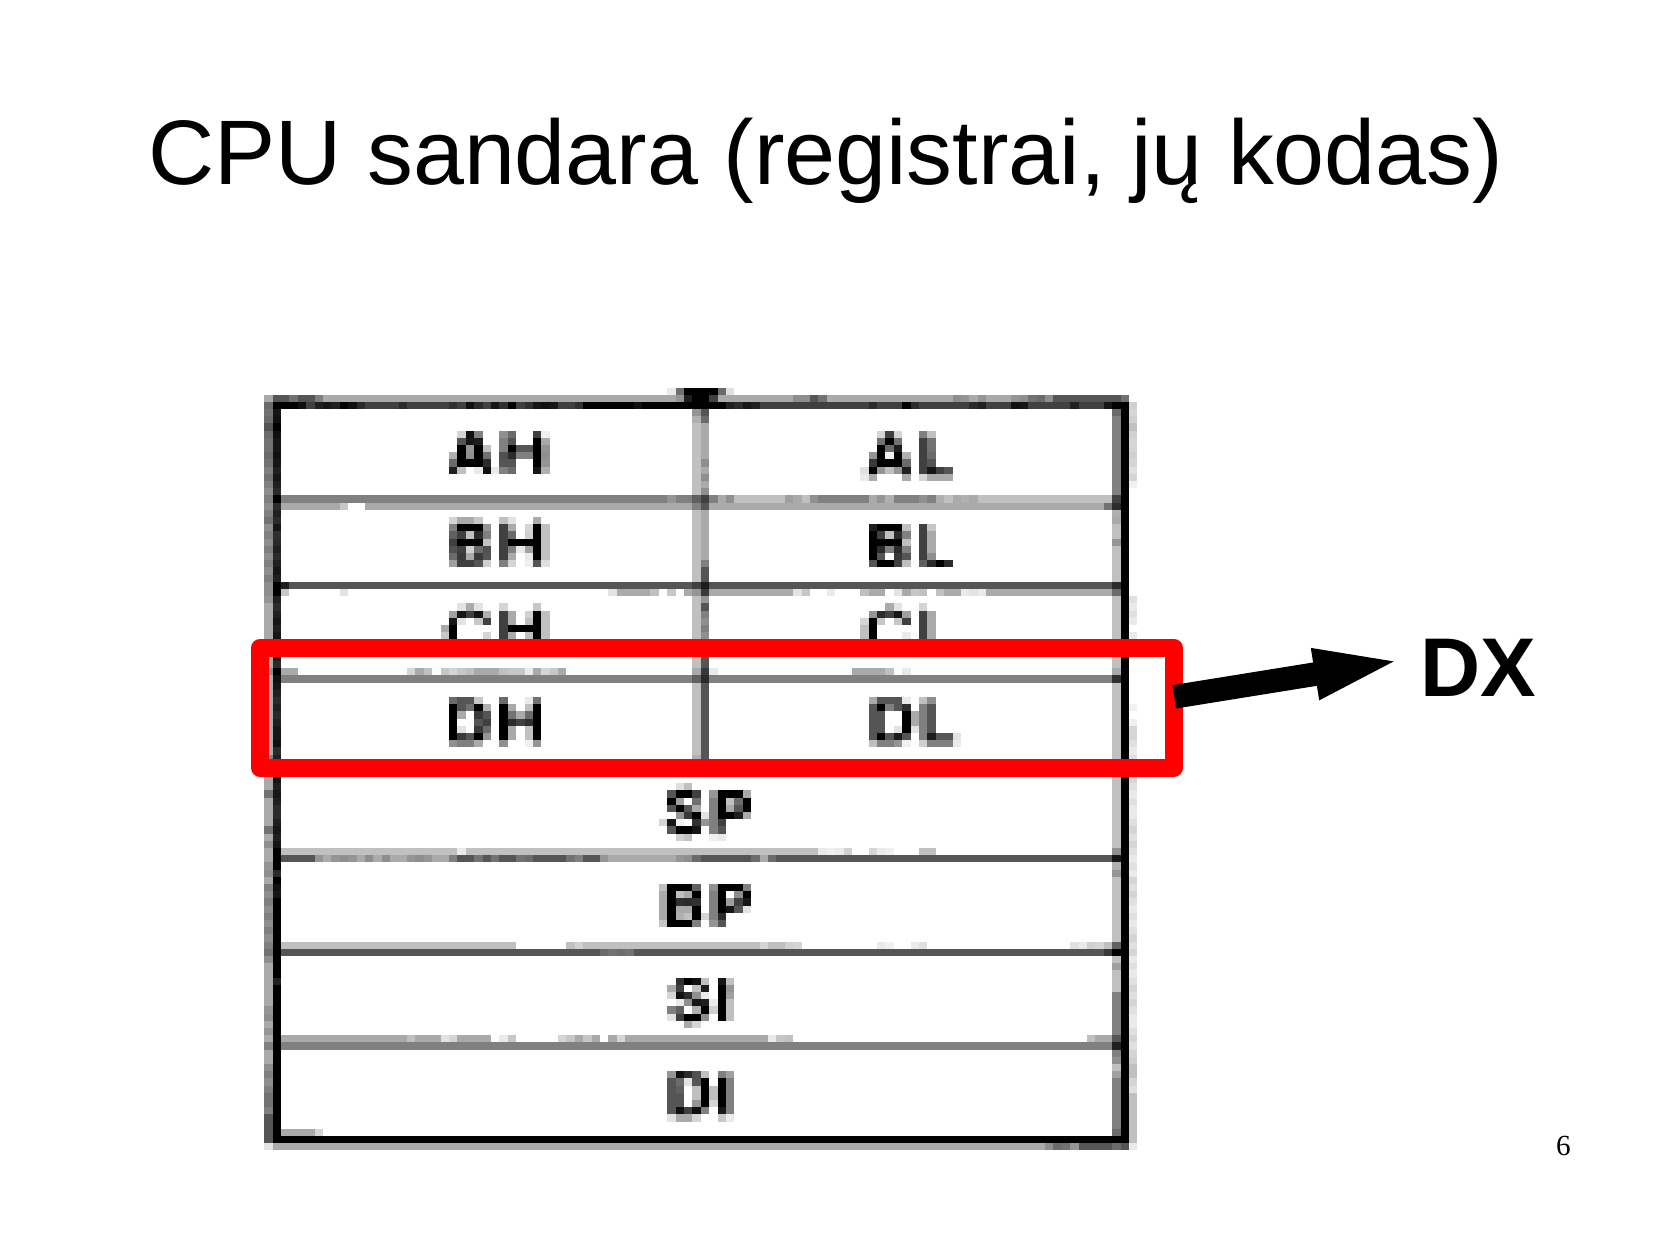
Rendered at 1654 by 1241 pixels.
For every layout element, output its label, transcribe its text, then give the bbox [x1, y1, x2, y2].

picture [248, 388, 1163, 1158]
text_box DX [1405, 614, 1595, 723]
picture [269, 657, 1163, 759]
title CPU sandara (registrai, jų kodas) [82, 49, 1571, 257]
